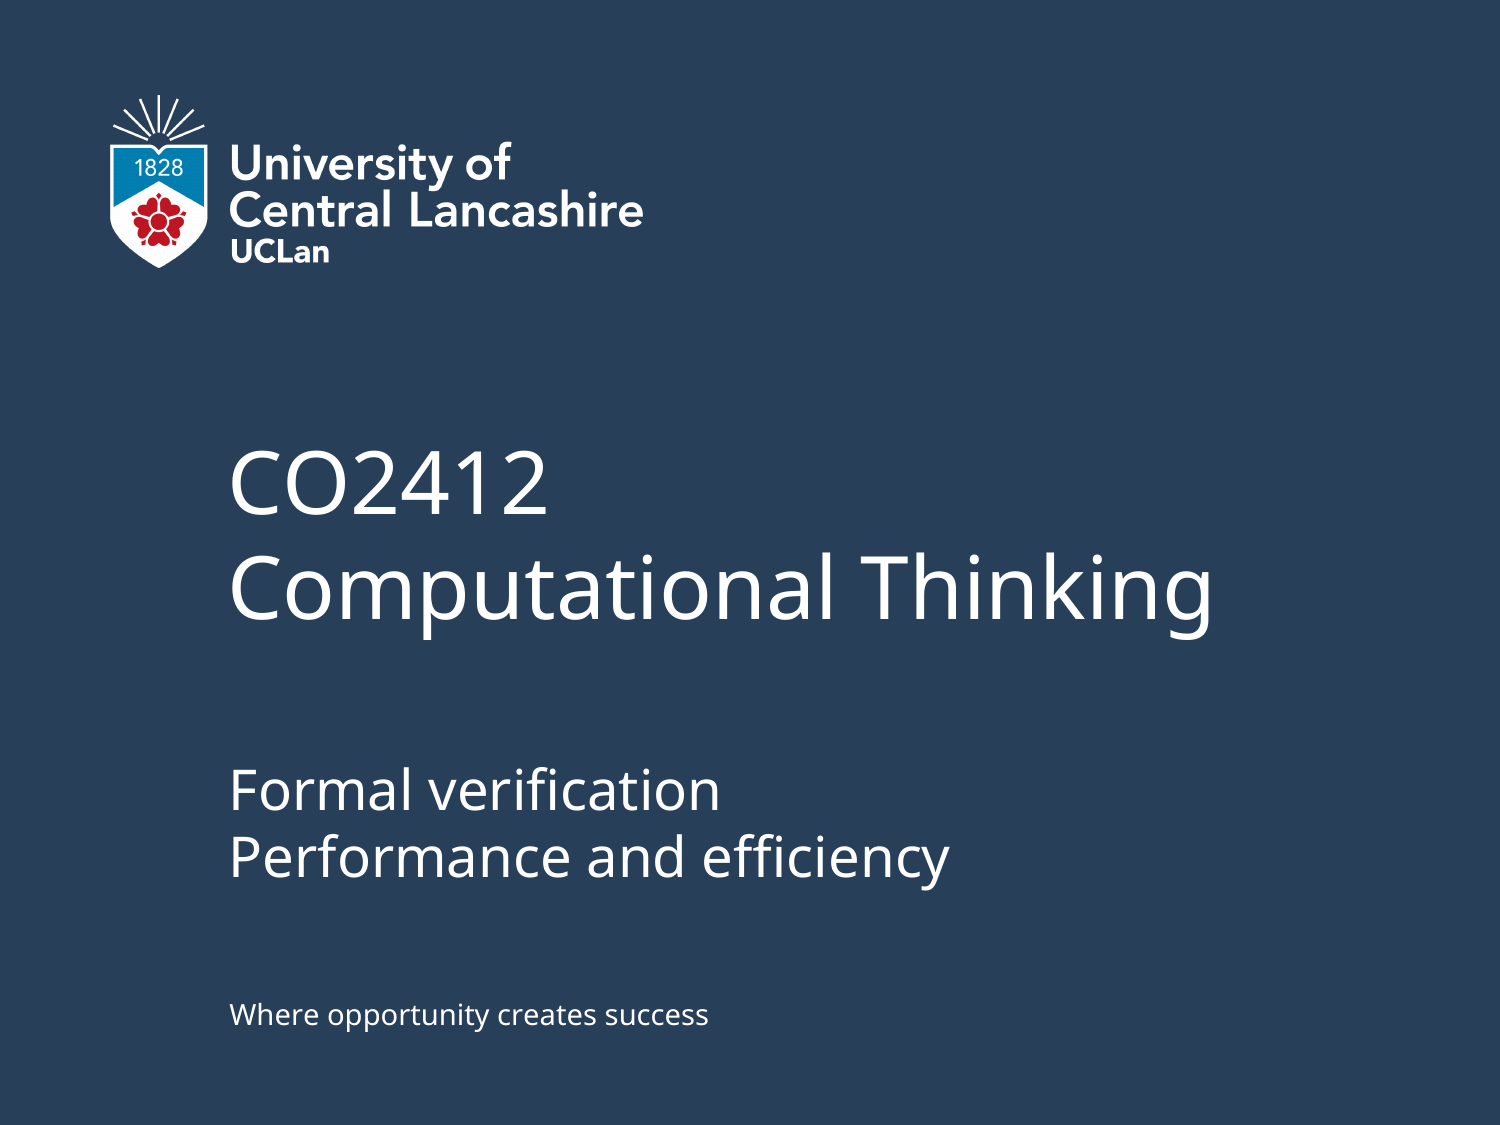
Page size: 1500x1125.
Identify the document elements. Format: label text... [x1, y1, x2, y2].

text_box CO2412 Computational Thinking [212, 411, 1341, 653]
text_box Formal verification Performance and efficiency [214, 701, 1343, 943]
picture [110, 95, 643, 268]
